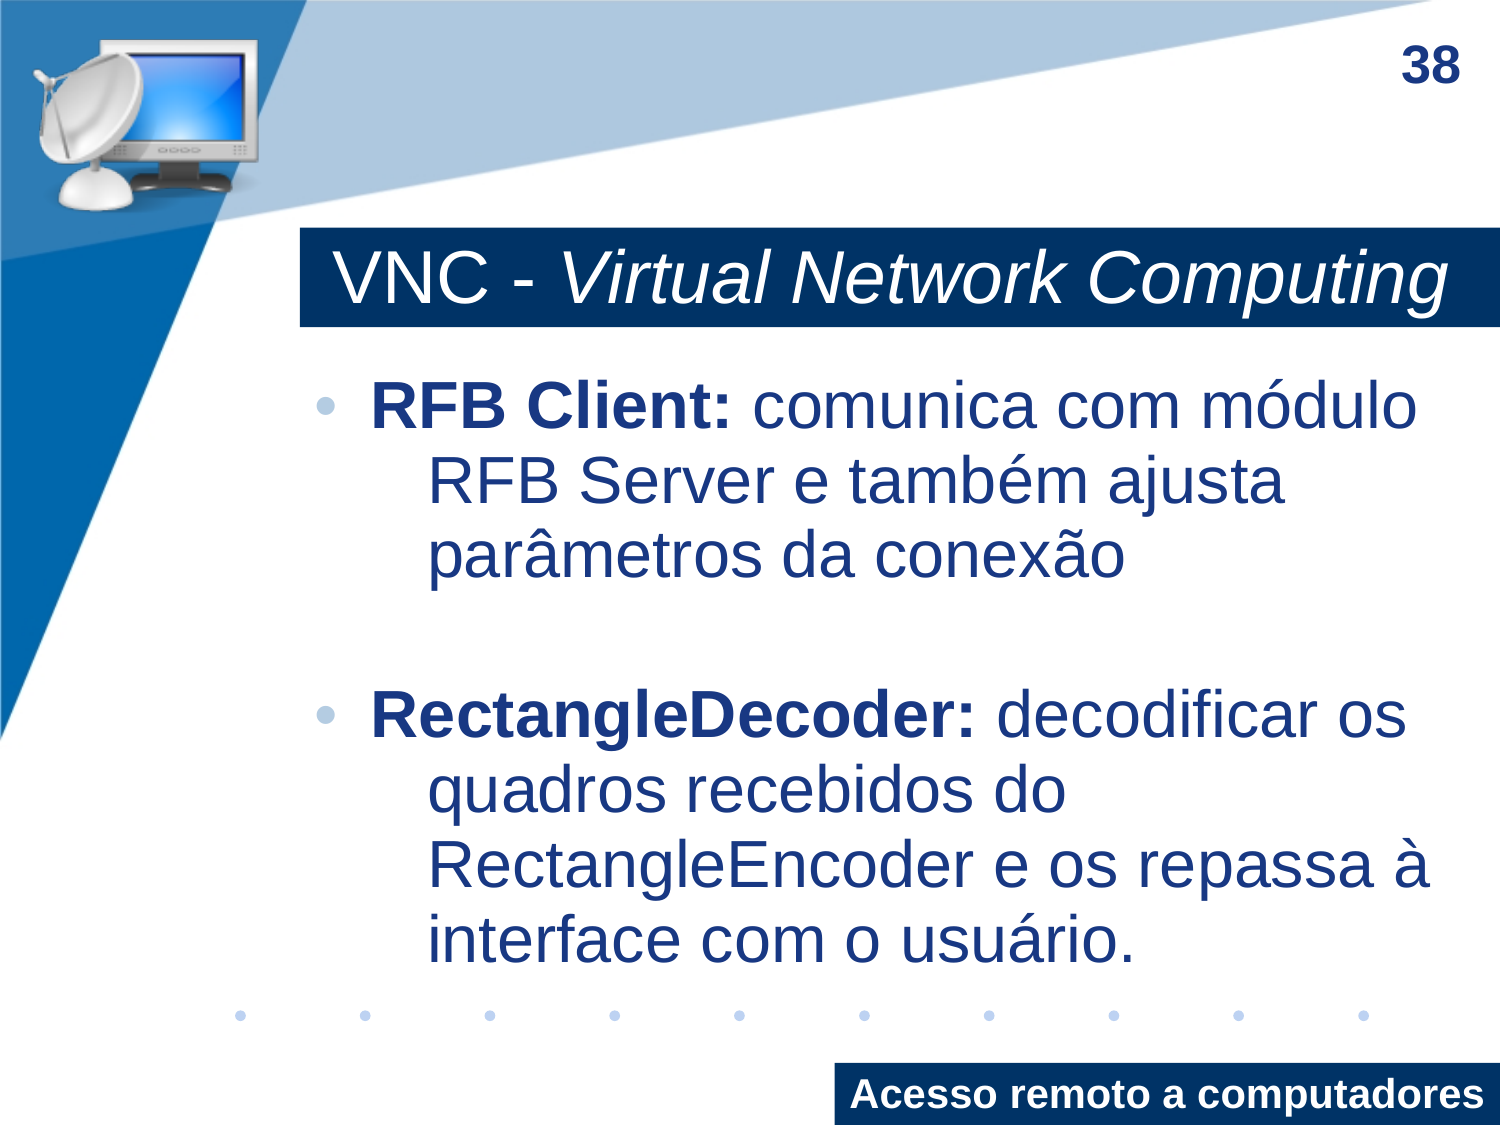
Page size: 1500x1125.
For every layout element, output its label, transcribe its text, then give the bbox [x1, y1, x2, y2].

list RFB Client: comunica com módulo RFB Server e também ajusta parâmetros da conexão RectangleDecoder: decodificar os quadros recebidos do RectangleEncoder e os repassa à interface com o usuário. [299, 360, 1447, 1010]
title VNC - Virtual Network Computing [299, 227, 1500, 328]
picture [0, 0, 1500, 842]
